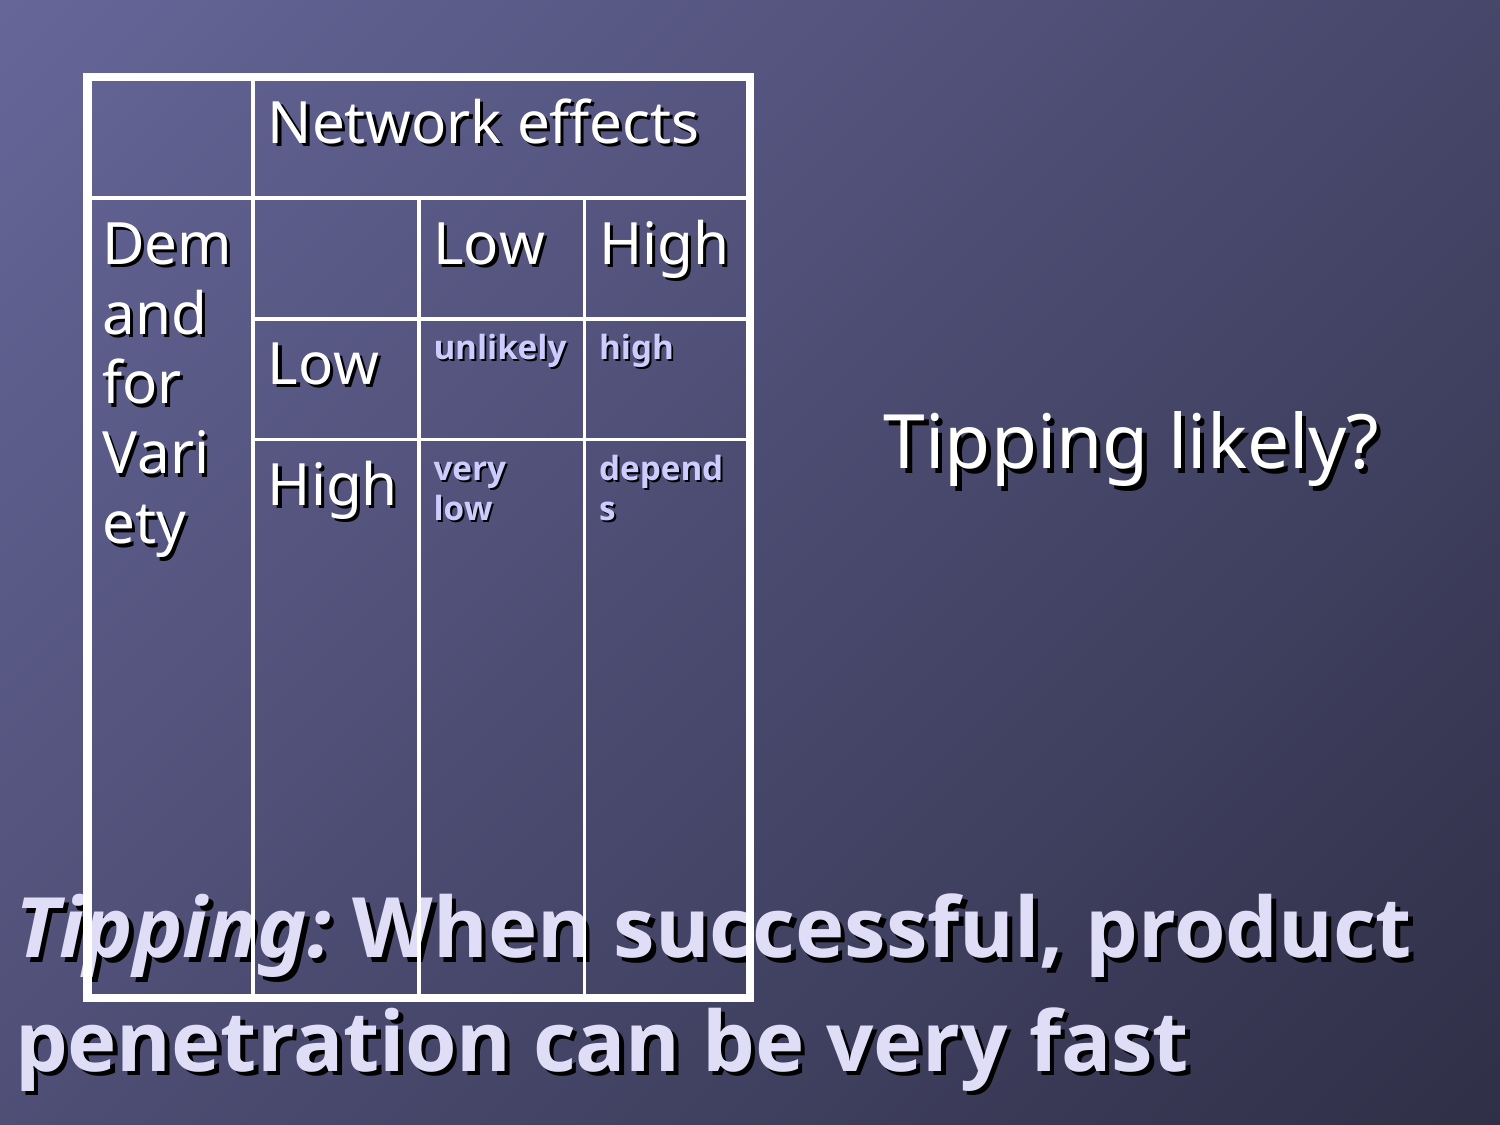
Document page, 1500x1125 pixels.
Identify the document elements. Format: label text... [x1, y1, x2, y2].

table_cell very low [421, 441, 583, 994]
table_cell High [586, 200, 746, 317]
table_cell [255, 200, 417, 317]
table_cell Low [255, 321, 417, 438]
table_cell high [586, 321, 746, 438]
table_header [92, 81, 251, 196]
table_cell depends [586, 441, 746, 994]
table_cell Demand for Variety [92, 200, 251, 994]
text_box Tipping likely? [869, 396, 1428, 494]
table_cell Low [421, 200, 583, 317]
title Tipping: When successful, product penetration can be very fast [0, 874, 1500, 1090]
table_cell unlikely [421, 321, 583, 438]
table_cell High [255, 441, 417, 994]
table_header Network effects [255, 81, 746, 196]
